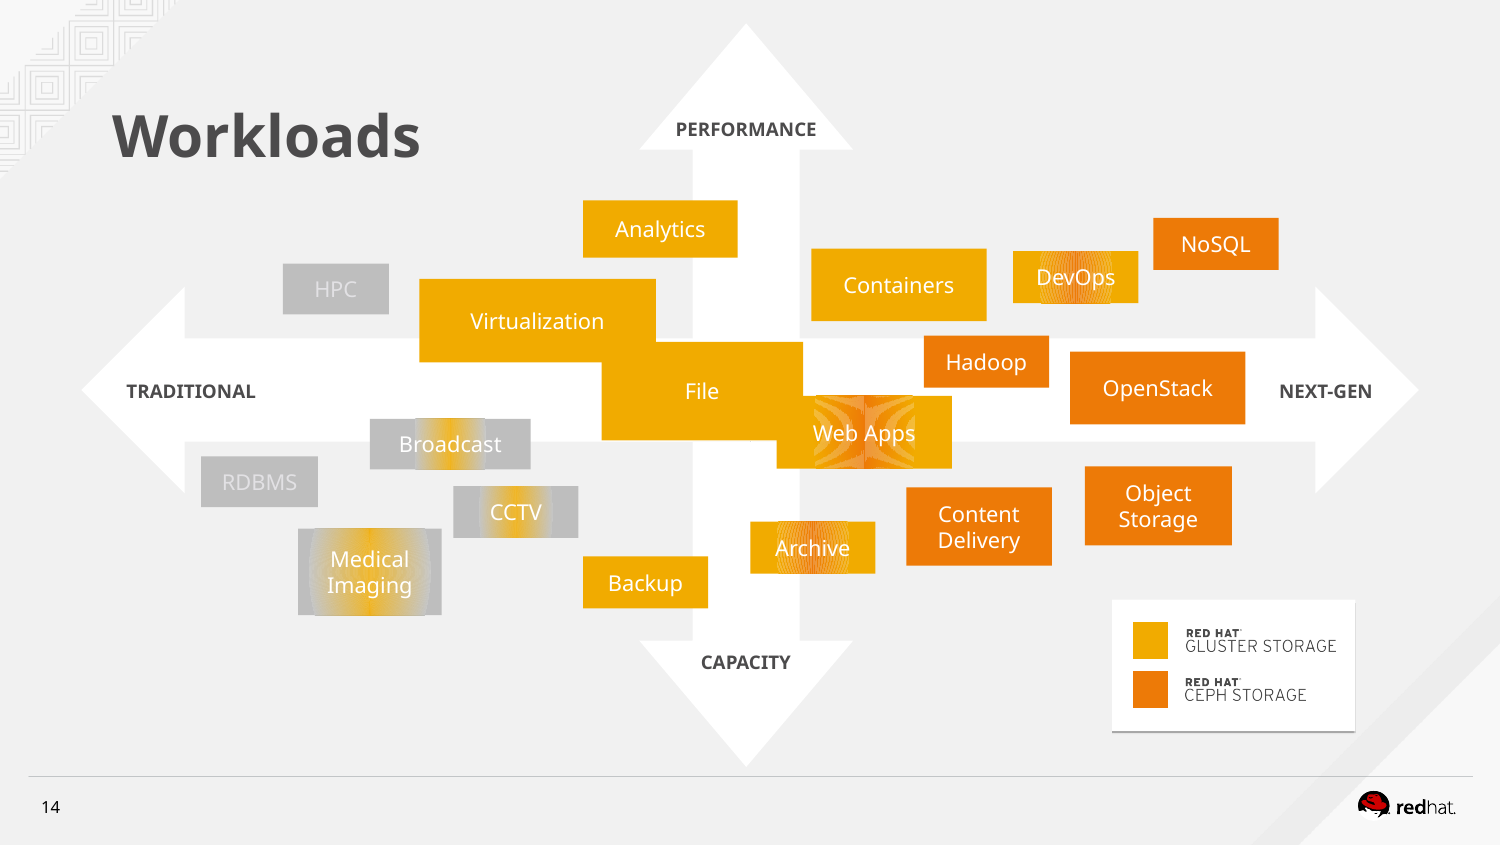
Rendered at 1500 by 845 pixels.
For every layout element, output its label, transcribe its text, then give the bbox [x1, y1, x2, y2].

text_box NEXT-GEN [1260, 372, 1392, 411]
picture [0, 0, 1500, 845]
text_box Broadcast [369, 418, 531, 470]
text_box Virtualization [419, 278, 656, 363]
text_box HPC [282, 263, 389, 315]
text_box Object Storage [1084, 466, 1232, 546]
text_box NoSQL [1153, 217, 1279, 270]
text_box DevOps [1013, 251, 1139, 304]
text_box Hadoop [923, 335, 1050, 388]
text_box [1112, 599, 1356, 732]
text_box Web Apps [776, 395, 952, 469]
text_box Analytics [583, 200, 738, 258]
text_box RDBMS [201, 456, 318, 508]
text_box Content Delivery [906, 487, 1052, 566]
text_box Containers [811, 248, 987, 322]
text_box Medical Imaging [298, 528, 442, 616]
text_box OpenStack [1070, 351, 1246, 425]
text_box TRADITIONAL [105, 372, 277, 411]
title Workloads [112, 0, 1388, 169]
text_box Archive [750, 521, 876, 574]
text_box [81, 286, 854, 767]
slide_number <number> [0, 787, 75, 833]
text_box [656, 169, 1419, 494]
text_box CCTV [453, 486, 579, 538]
text_box File [601, 341, 804, 441]
text_box CAPACITY [678, 643, 813, 681]
text_box Backup [583, 556, 709, 609]
